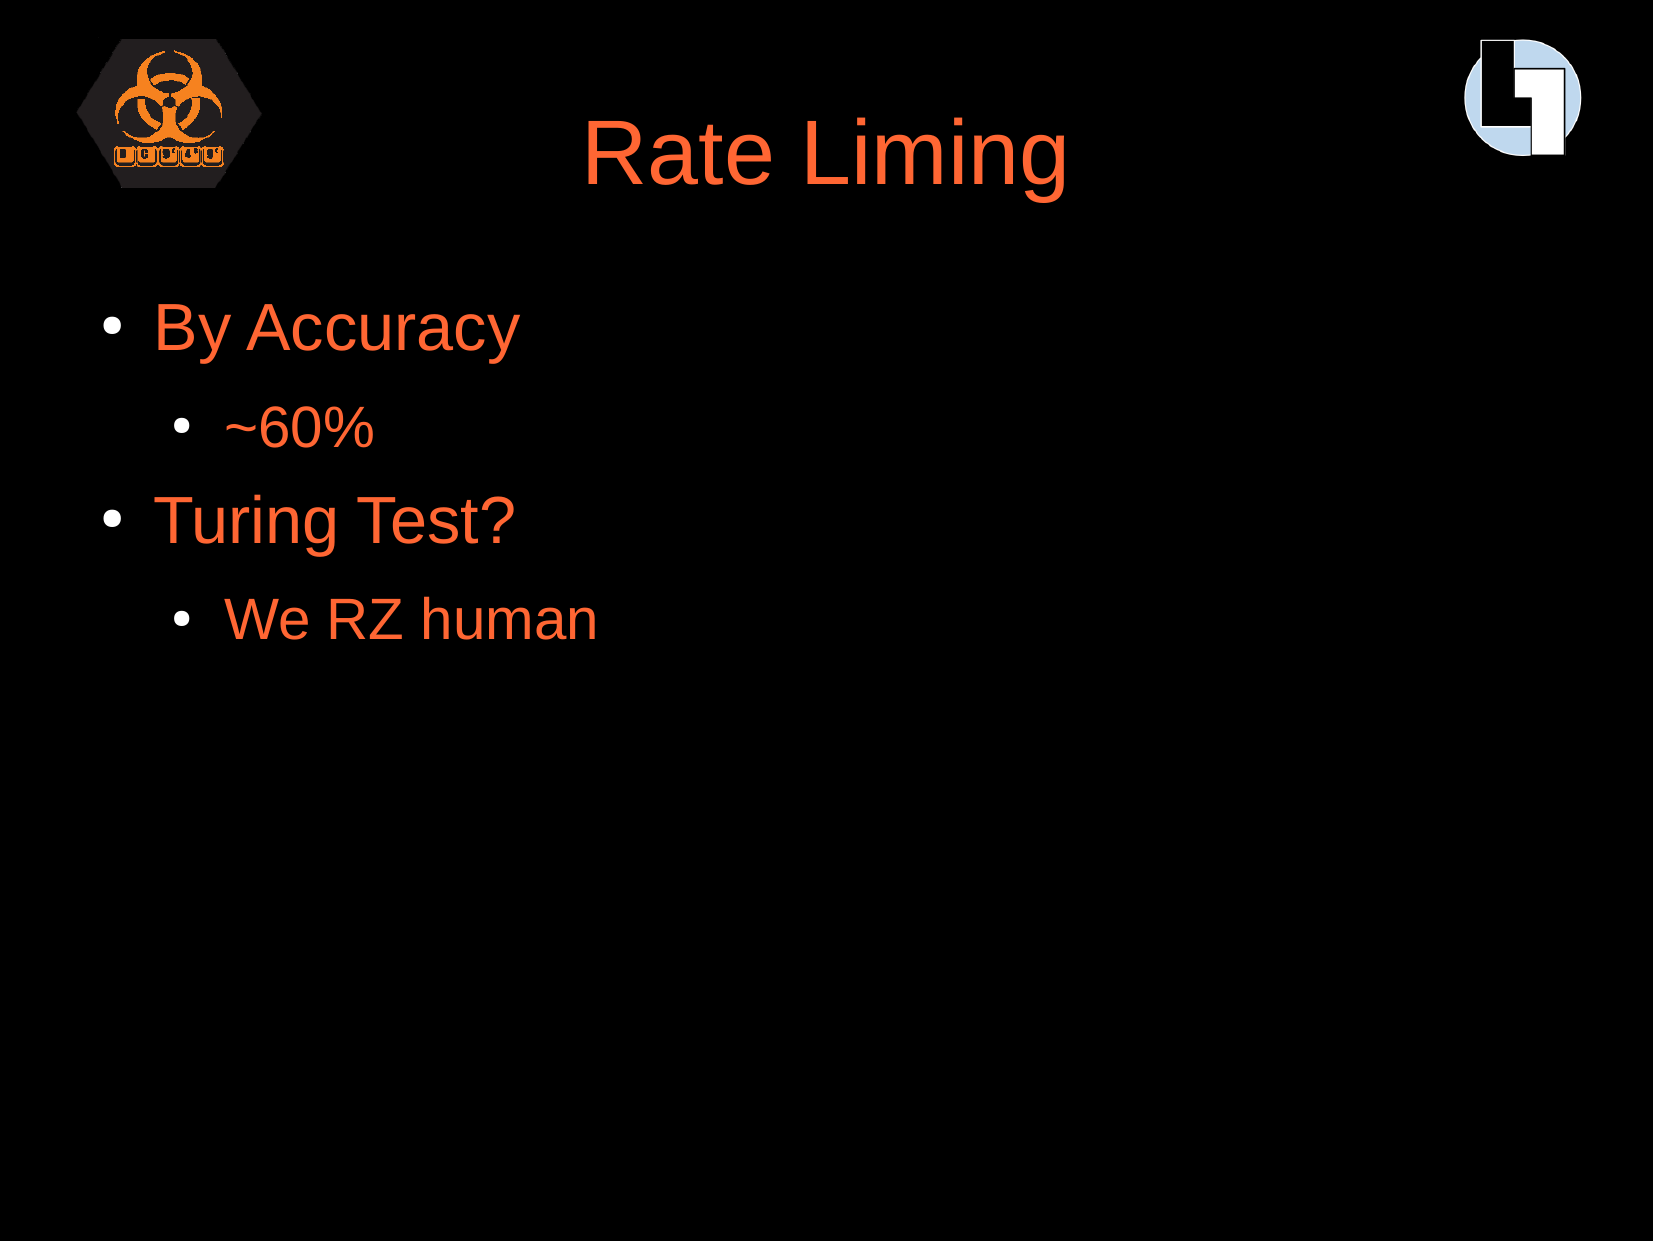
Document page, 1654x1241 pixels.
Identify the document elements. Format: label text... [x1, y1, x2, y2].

title Rate Liming [82, 49, 1571, 257]
picture [75, 37, 263, 188]
list By Accuracy ~60% Turing Test? We RZ human [82, 290, 1571, 1109]
picture [1462, 37, 1583, 158]
